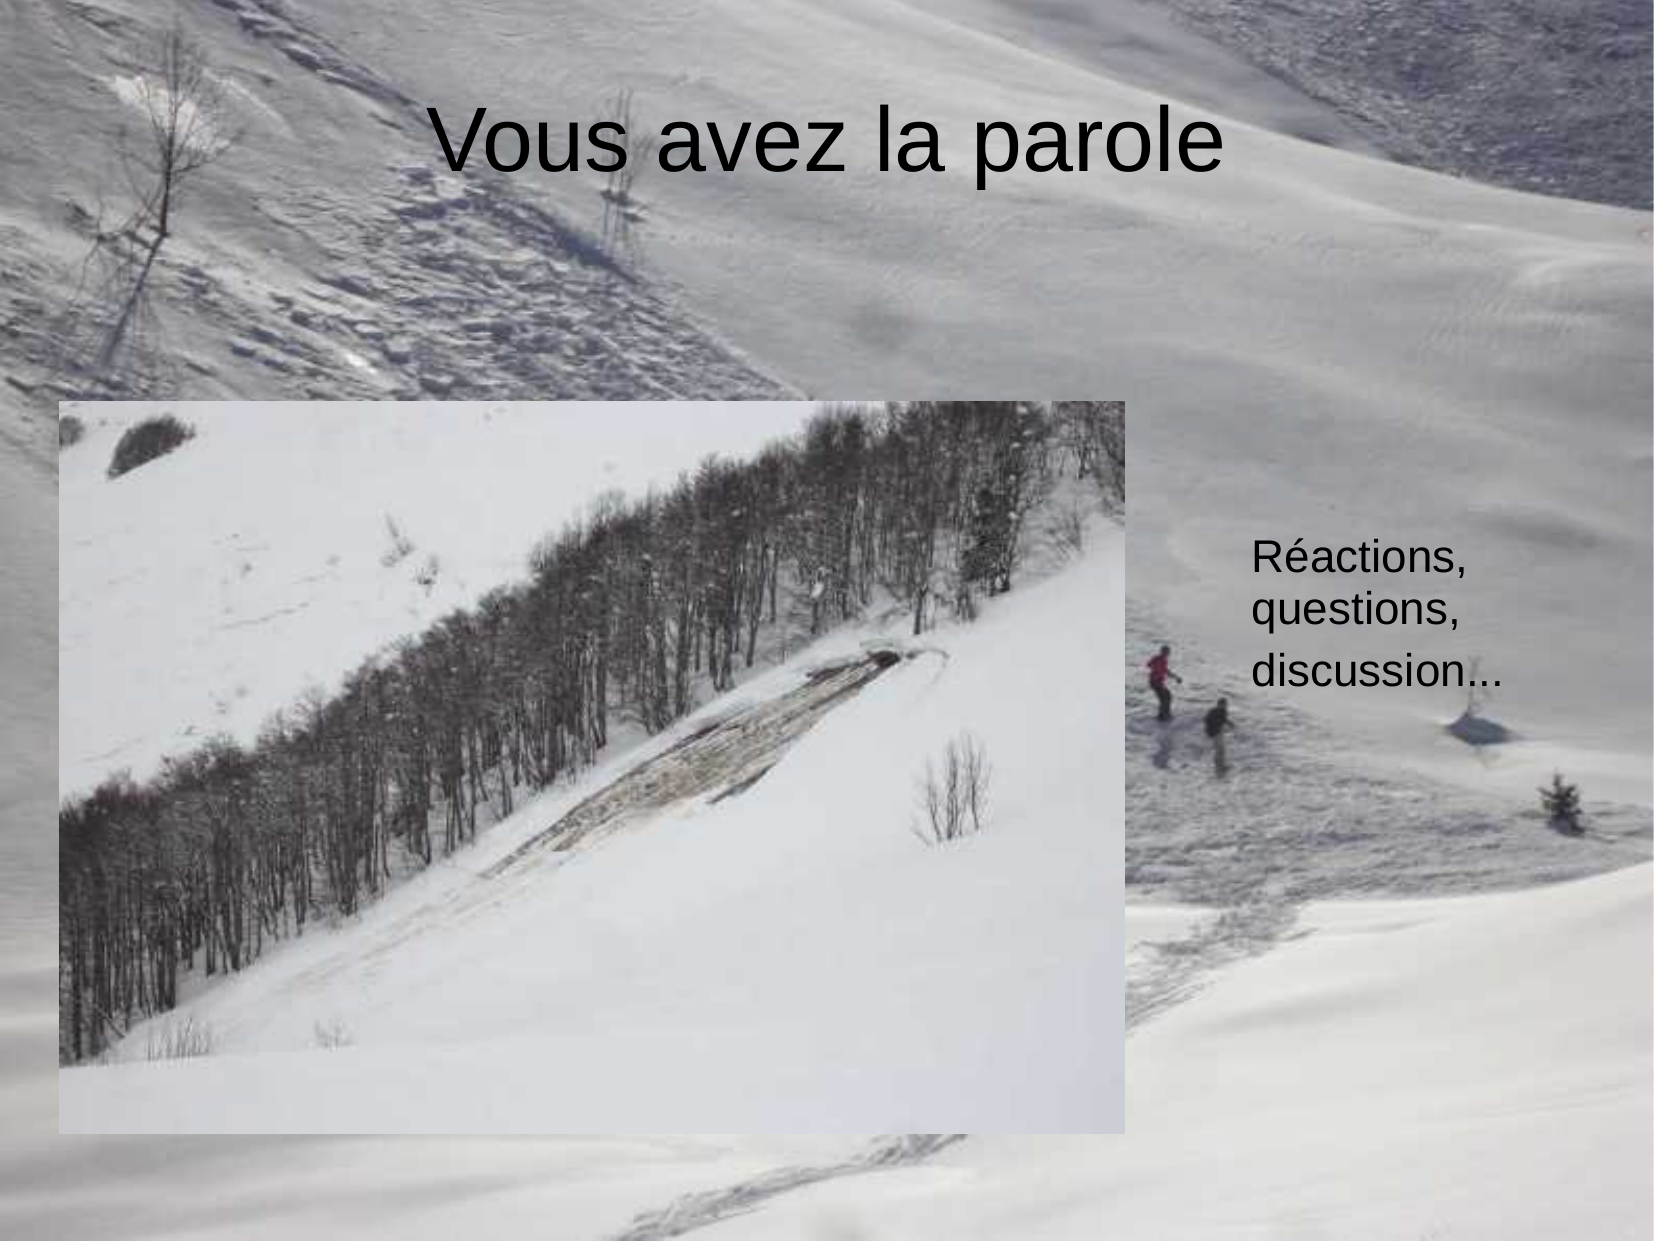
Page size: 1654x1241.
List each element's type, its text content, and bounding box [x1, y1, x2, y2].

title Vous avez la parole [59, 61, 1595, 219]
picture [0, 0, 1654, 1241]
list Réactions, questions, discussion... [1181, 531, 1571, 700]
